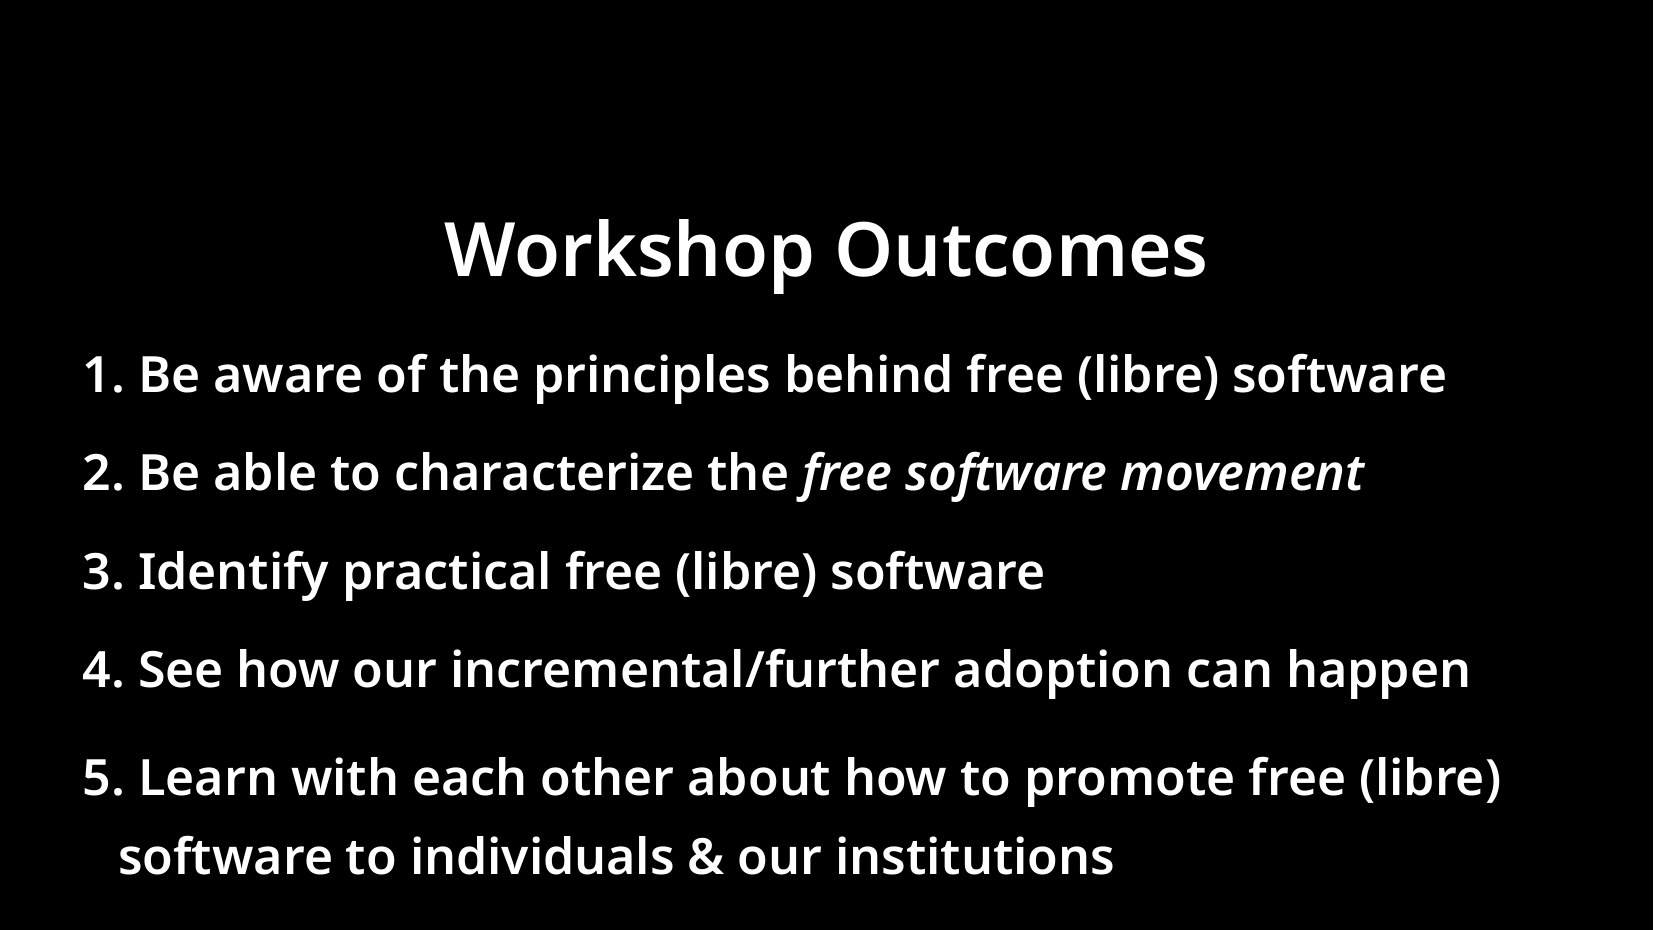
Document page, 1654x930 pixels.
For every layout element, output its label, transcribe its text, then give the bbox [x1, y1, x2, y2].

title Workshop Outcomes [82, 90, 1571, 404]
subtitle Be aware of the principles behind free (libre) software Be able to characterize the free software movement Identify practical free (libre) software See how our incremental/further adoption can happen Learn with each other about how to promote free (libre) software to individuals & our institutions [82, 404, 1571, 929]
